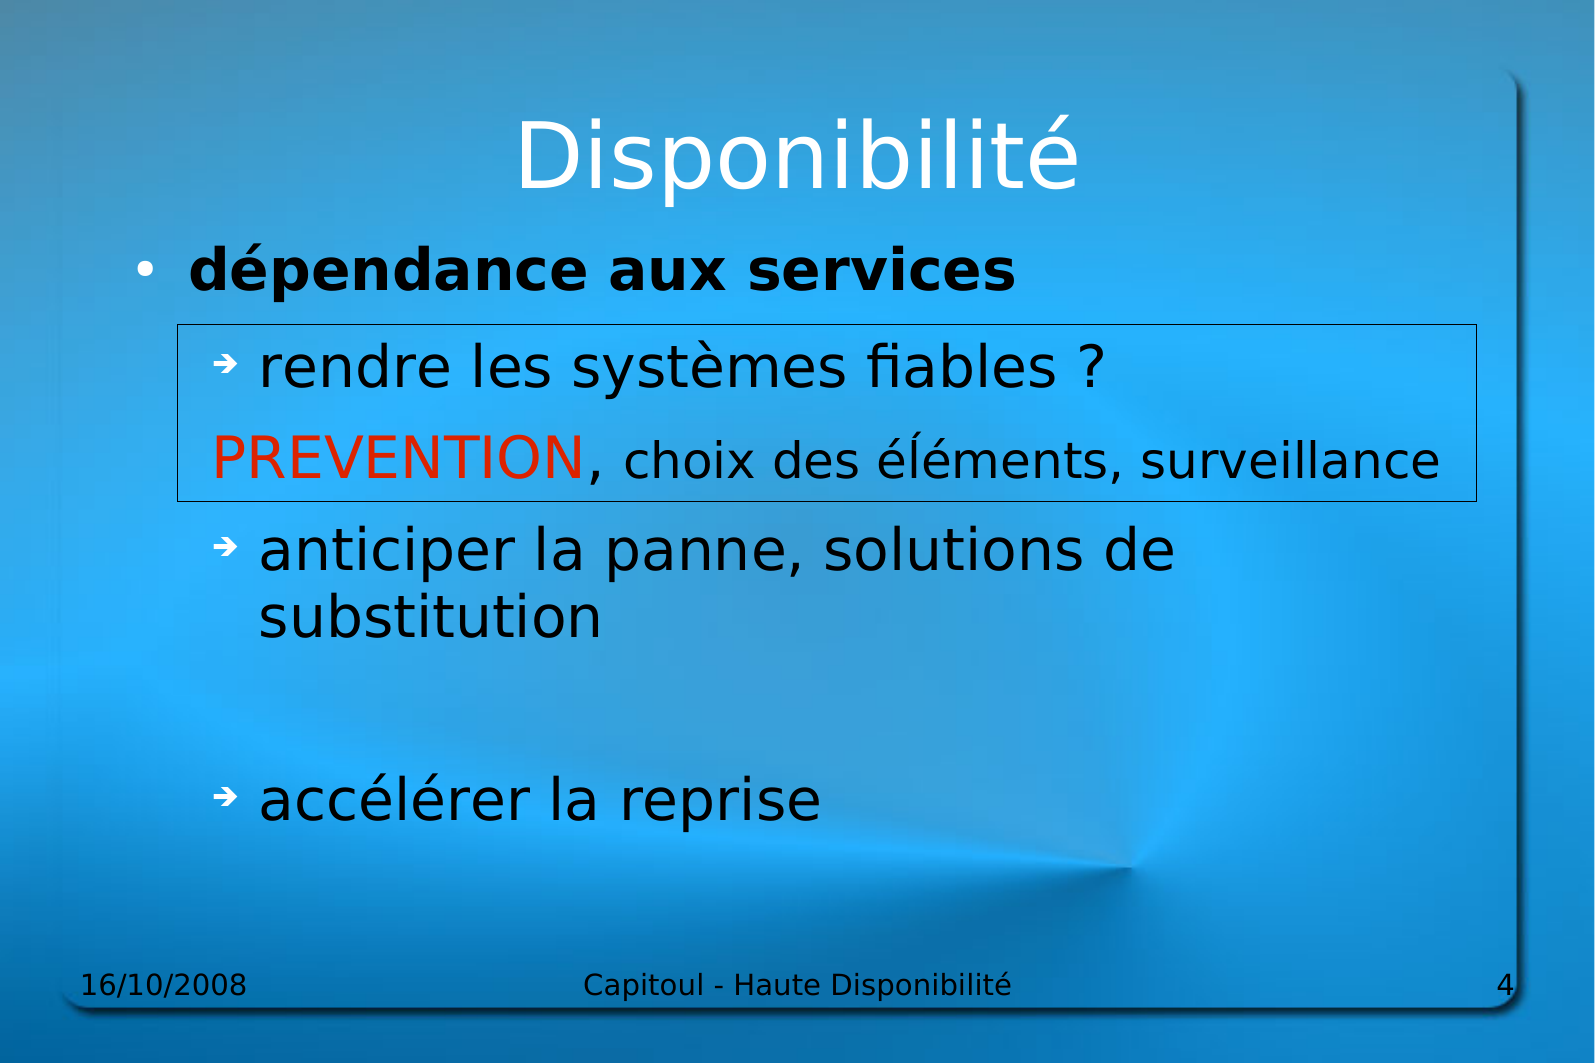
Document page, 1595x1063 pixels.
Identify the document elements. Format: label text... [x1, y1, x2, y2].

list dépendance aux services rendre les systèmes fiables ? PREVENTION, choix des éĺéments, surveillance anticiper la panne, solutions de substitution accélérer la reprise [117, 236, 1479, 927]
picture [0, 0, 1595, 1063]
title Disponibilité [117, 103, 1479, 211]
